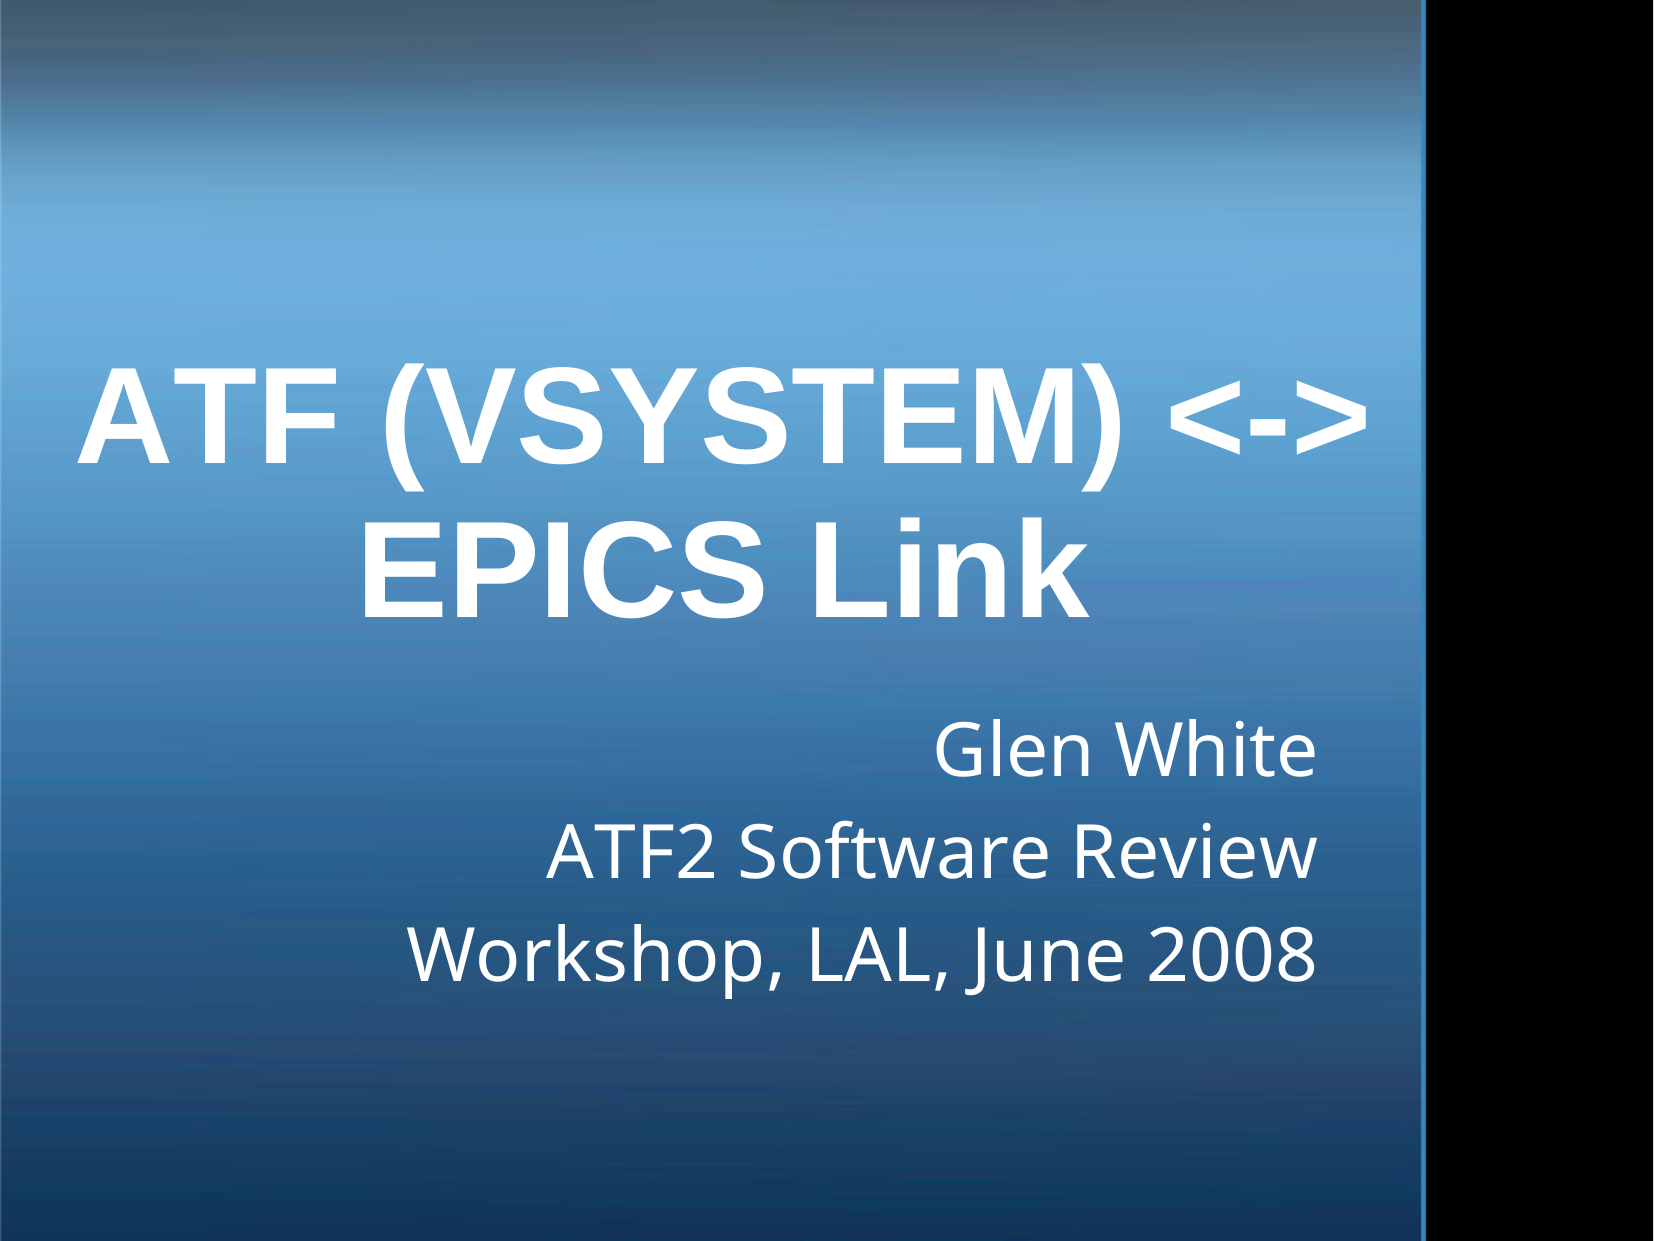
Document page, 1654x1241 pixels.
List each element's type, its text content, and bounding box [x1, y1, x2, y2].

picture [0, 0, 1654, 1241]
title ATF (VSYSTEM) <-> EPICS Link [0, 315, 1448, 670]
title Glen White ATF2 Software Review Workshop, LAL, June 2008 [375, 675, 1319, 1025]
